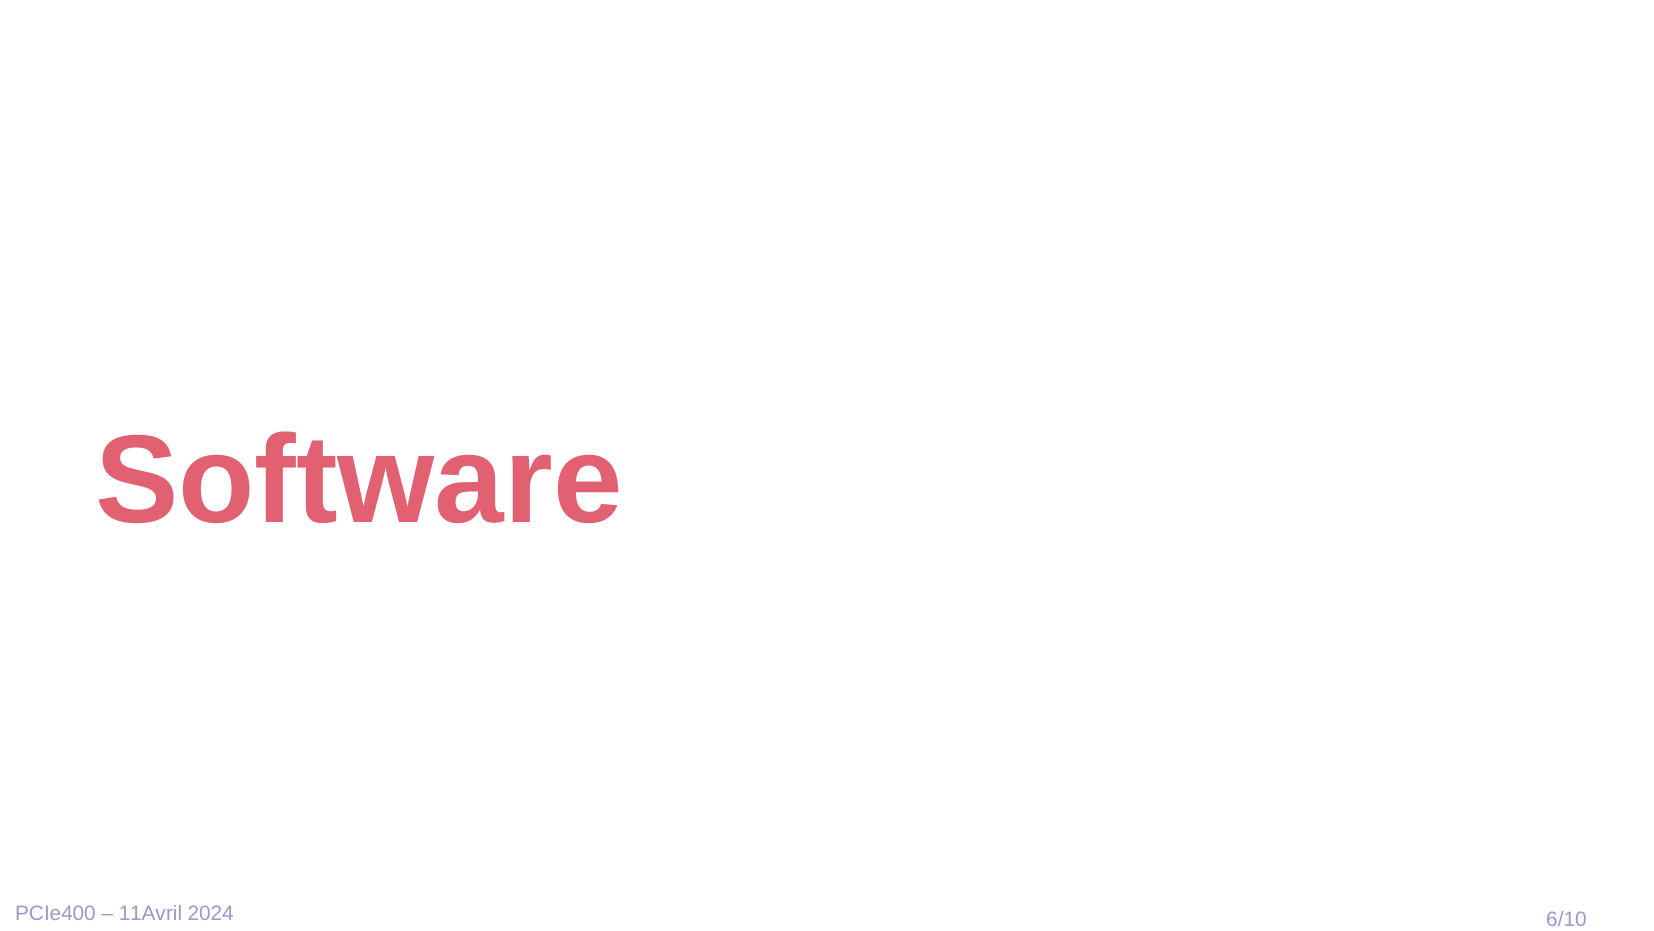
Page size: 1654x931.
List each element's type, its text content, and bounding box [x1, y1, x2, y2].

title Software [94, 409, 1540, 550]
